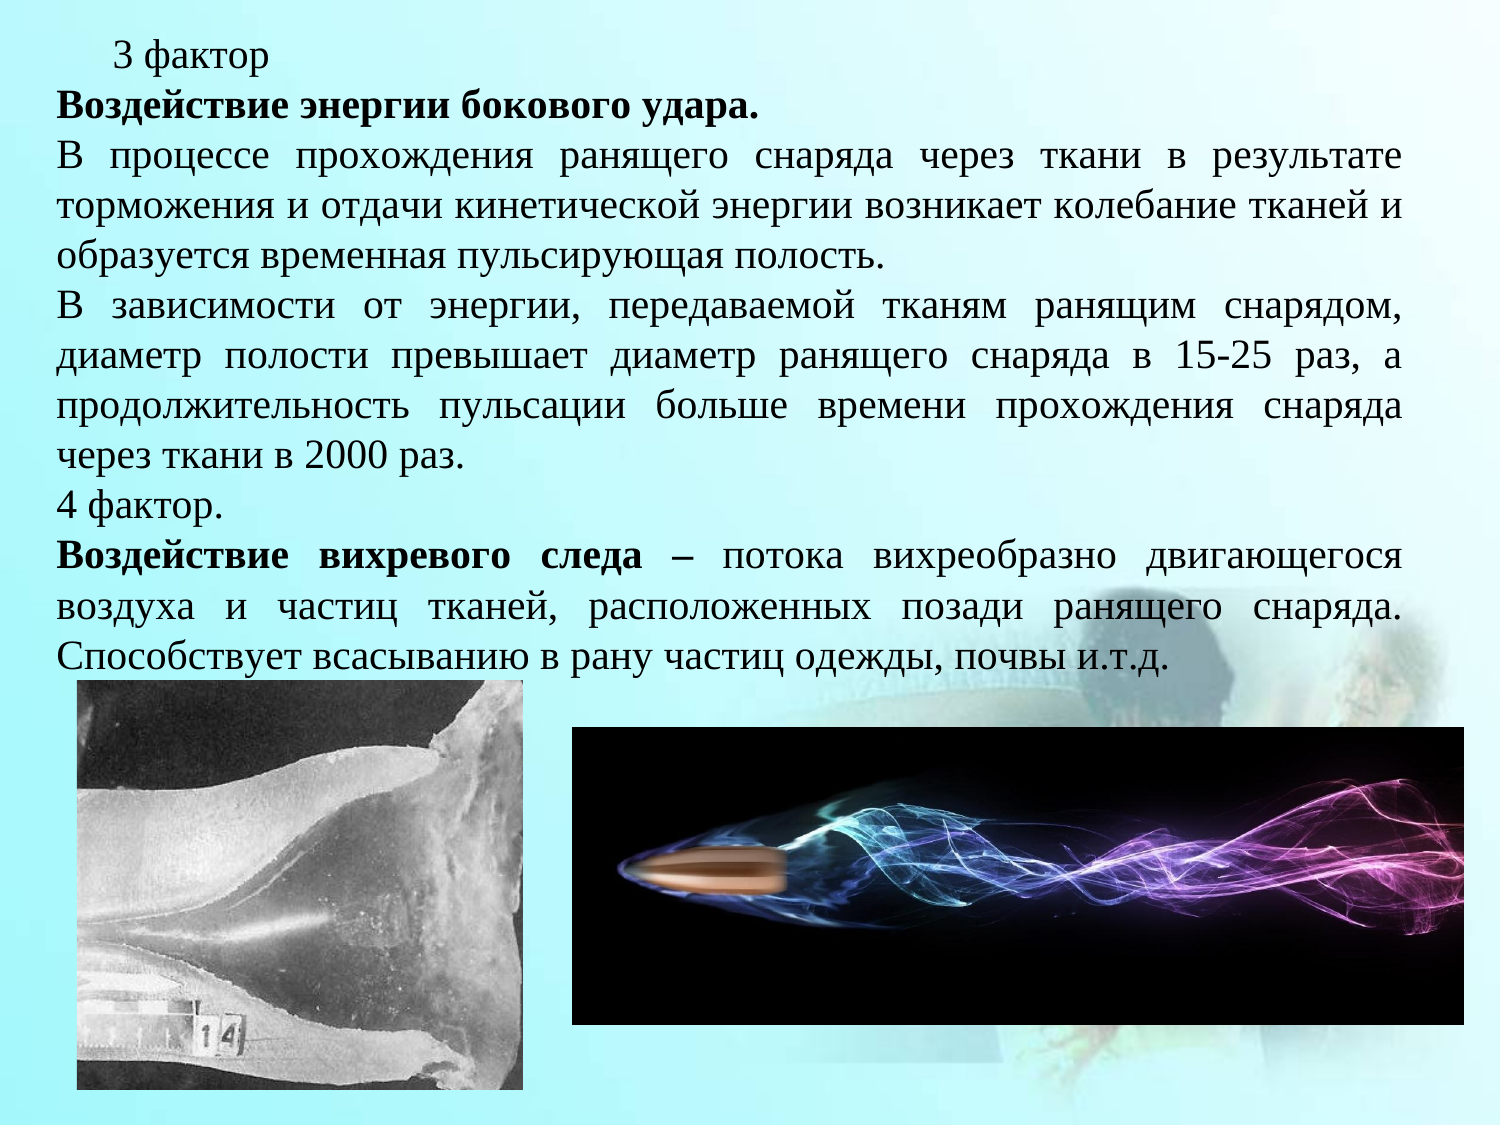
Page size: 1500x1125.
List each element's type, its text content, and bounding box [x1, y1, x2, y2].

picture [572, 727, 1464, 1025]
picture [76, 680, 523, 1090]
list 3 фактор Воздействие энергии бокового удара. В процессе прохождения ранящего снаряда через ткани в результате торможения и отдачи кинетической энергии возникает колебание тканей и образуется временная пульсирующая полость. В зависимости от энергии, передаваемой тканям ранящим снарядом, диаметр полости превышает диаметр ранящего снаряда в 15-25 раз, а продолжительность пульсации больше времени прохождения снаряда через ткани в 2000 раз. 4 фактор. Воздействие вихревого следа – потока вихреобразно двигающегося воздуха и частиц тканей, расположенных позади ранящего снаряда. Способствует всасыванию в рану частиц одежды, почвы и.т.д. [41, 19, 1426, 705]
